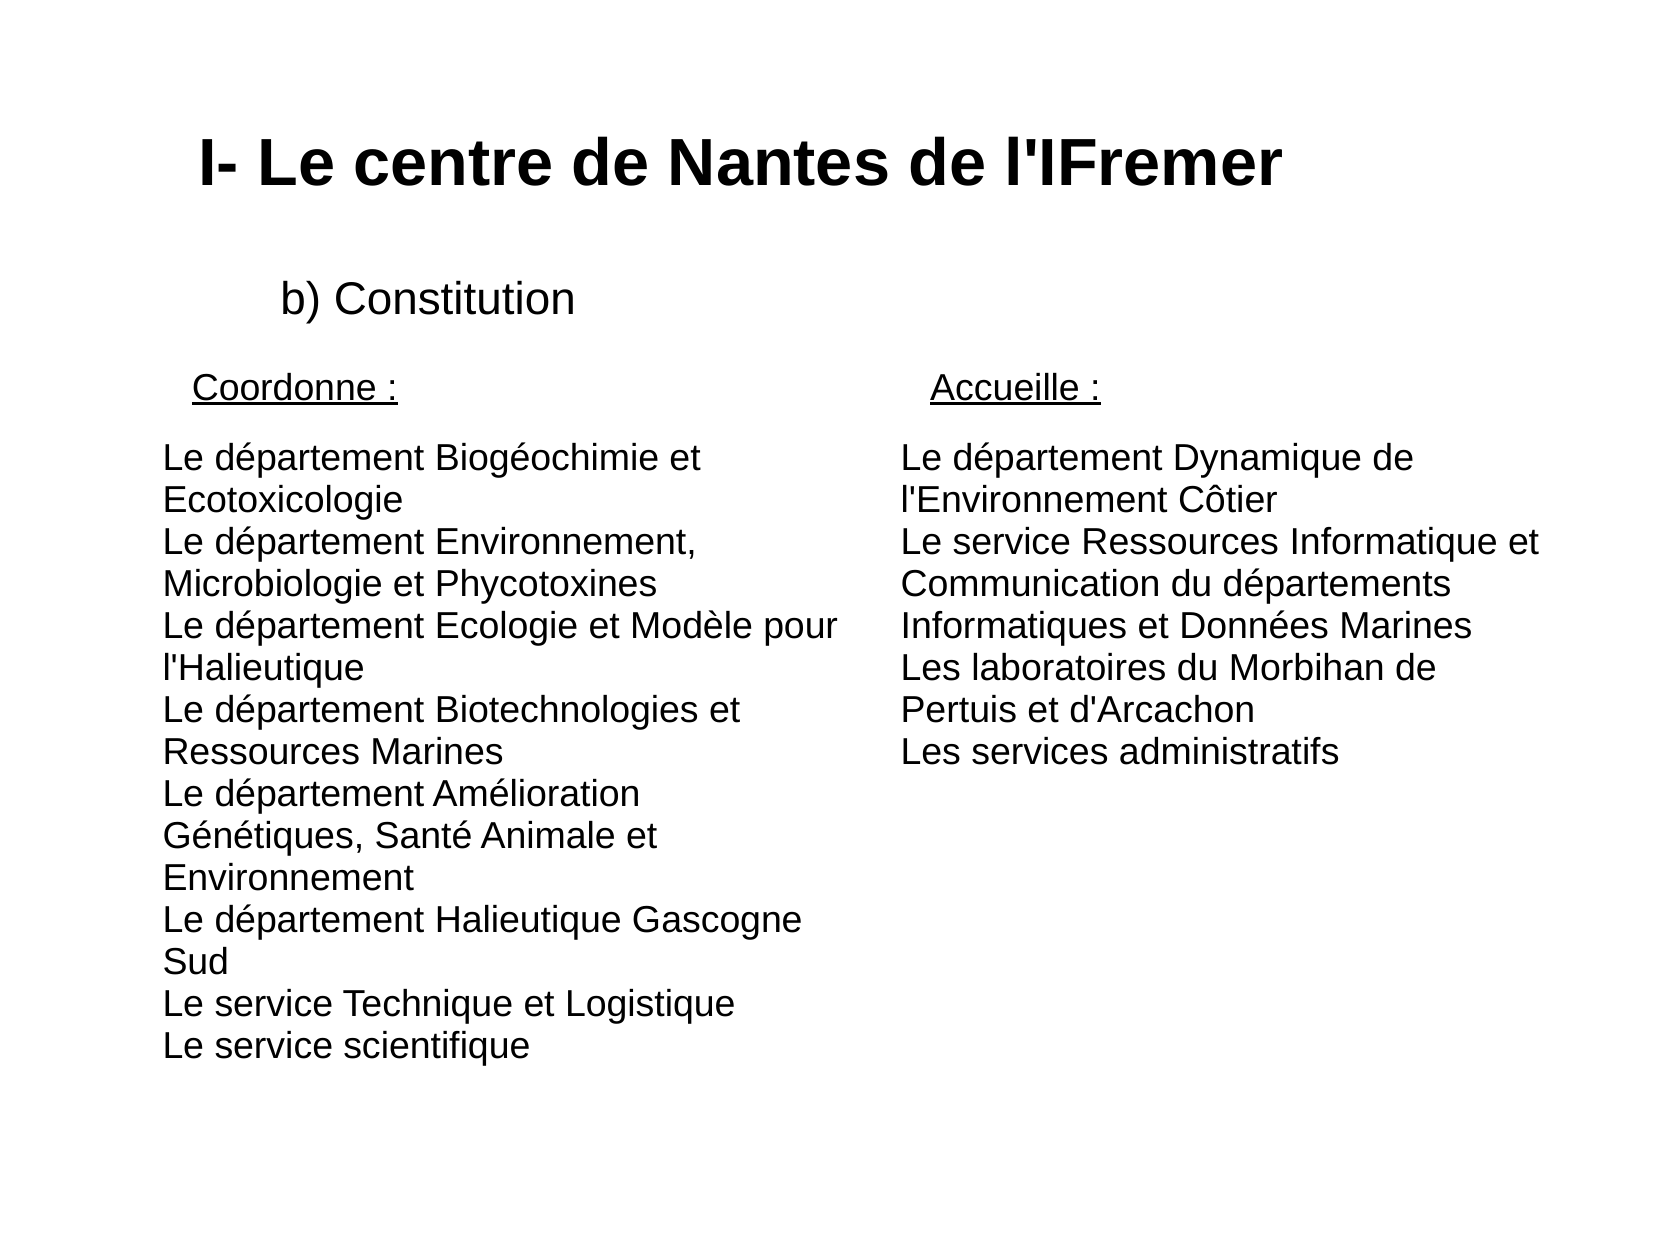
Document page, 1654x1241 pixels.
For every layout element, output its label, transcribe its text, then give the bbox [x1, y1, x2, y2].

text_box Accueille : [915, 359, 1300, 416]
text_box b) Constitution [265, 265, 650, 332]
text_box Le département Biogéochimie et Ecotoxicologie Le département Environnement, Microbiologie et Phycotoxines Le département Ecologie et Modèle pour l'Halieutique Le département Biotechnologies et Ressources Marines Le département Amélioration Génétiques, Santé Animale et Environnement Le département Halieutique Gascogne Sud Le service Technique et Logistique Le service scientifique [147, 429, 857, 1075]
text_box Coordonne : [177, 359, 650, 416]
text_box Le département Dynamique de l'Environnement Côtier Le service Ressources Informatique et Communication du départements Informatiques et Données Marines Les laboratoires du Morbihan de Pertuis et d'Arcachon Les services administratifs [885, 429, 1565, 781]
text_box I- Le centre de Nantes de l'IFremer [183, 117, 1300, 207]
